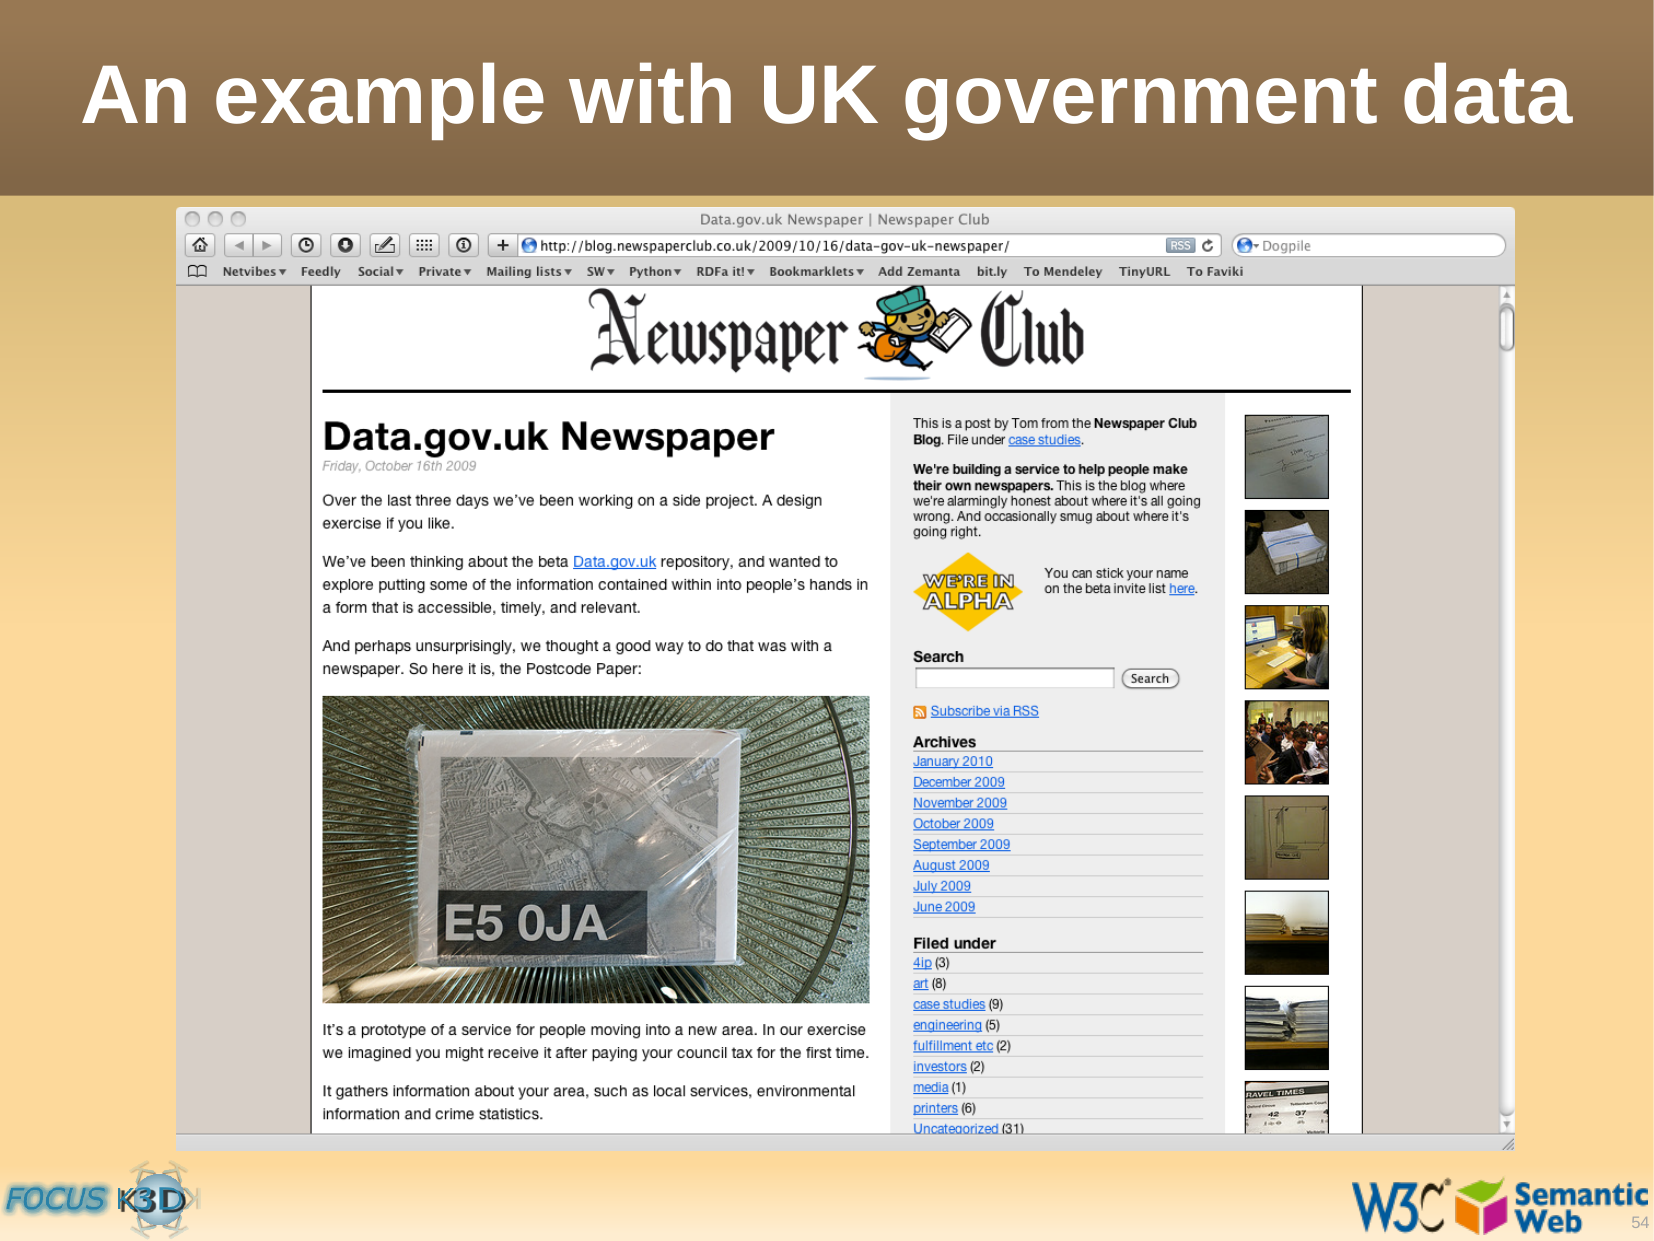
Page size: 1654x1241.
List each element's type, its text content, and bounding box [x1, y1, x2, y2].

title An example with UK government data [0, 0, 1654, 196]
picture [0, 196, 1654, 1241]
